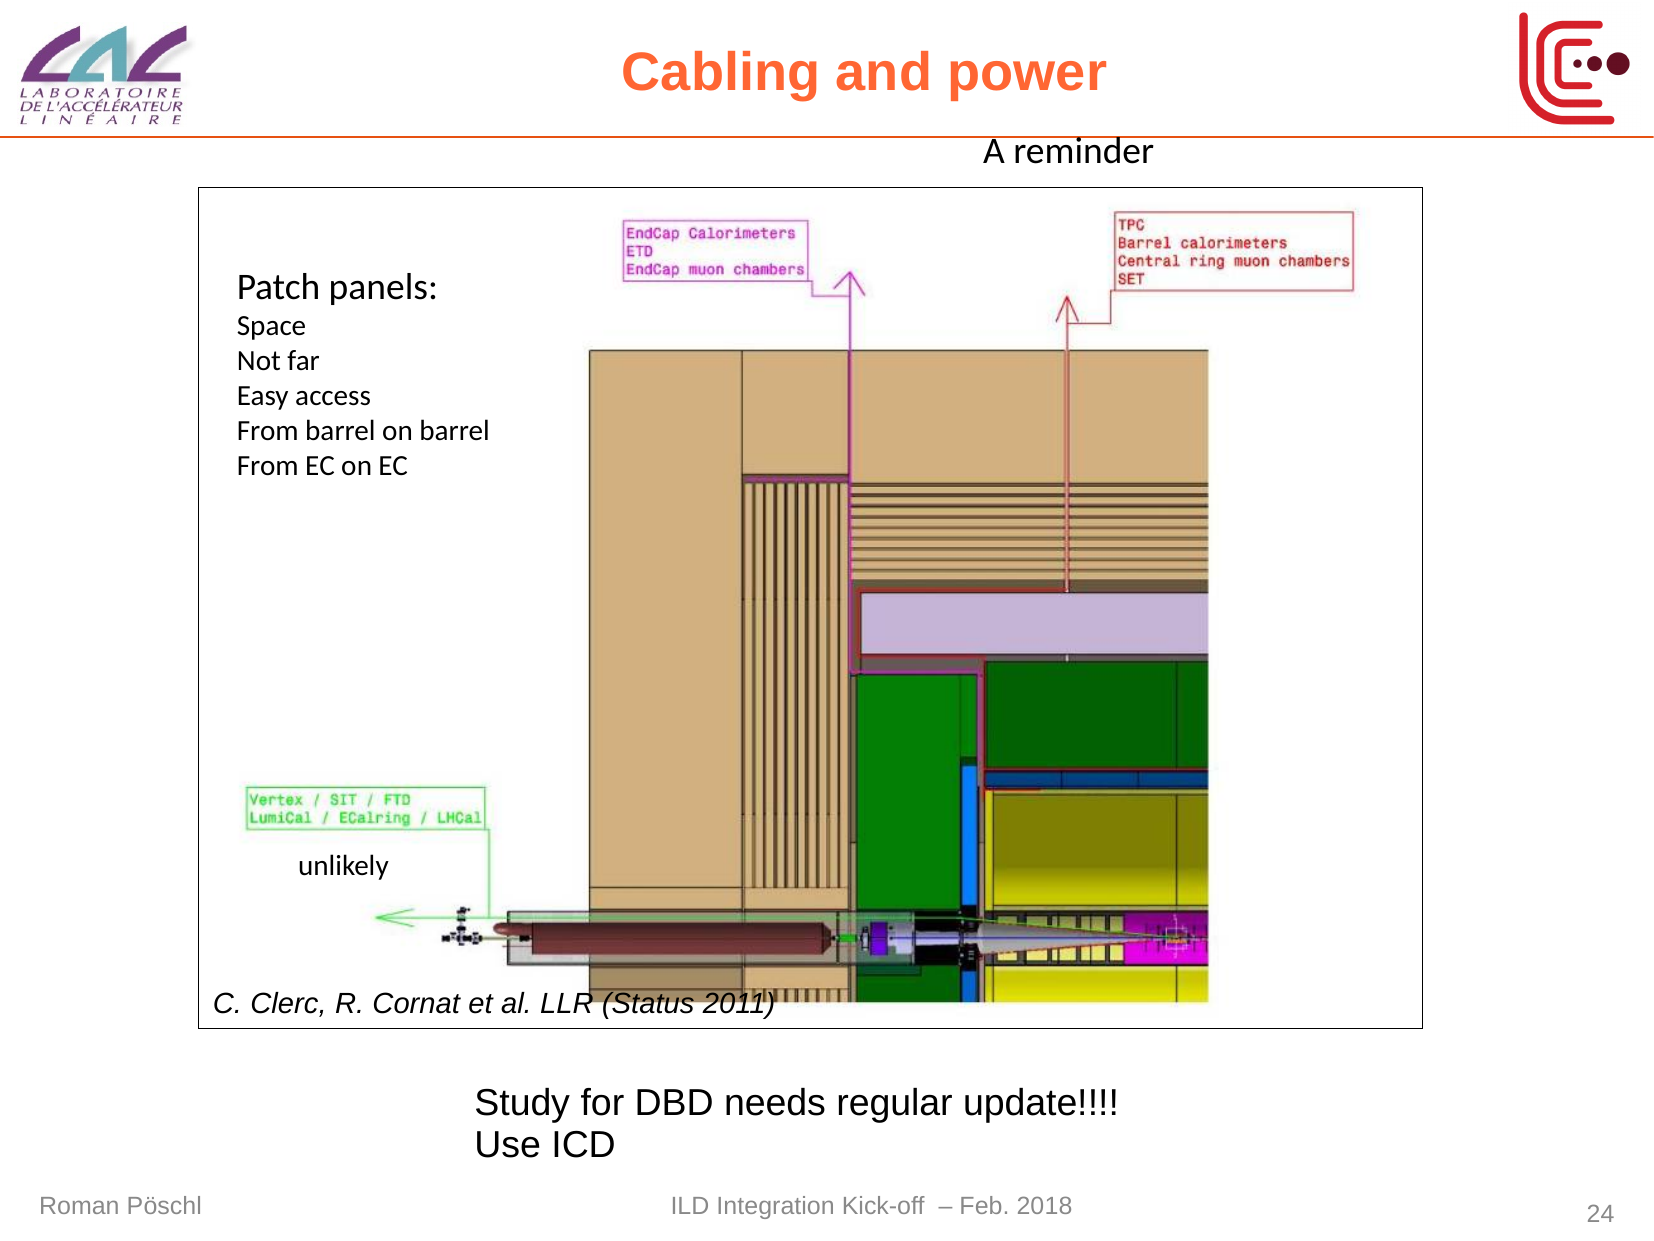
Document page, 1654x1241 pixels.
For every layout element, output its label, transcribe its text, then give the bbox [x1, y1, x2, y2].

picture [17, 22, 199, 127]
picture [1508, 2, 1641, 135]
text_box unlikely [283, 838, 404, 889]
text_box Patch panels: Space Not far Easy access From barrel on barrel From EC on EC [222, 254, 506, 489]
text_box C. Clerc, R. Cornat et al. LLR (Status 2011) [198, 979, 792, 1027]
text_box A reminder [968, 118, 1170, 179]
title Cabling and power [128, 29, 1617, 113]
text_box Study for DBD needs regular update!!!! Use ICD [459, 1074, 1136, 1174]
picture [199, 187, 1422, 1028]
